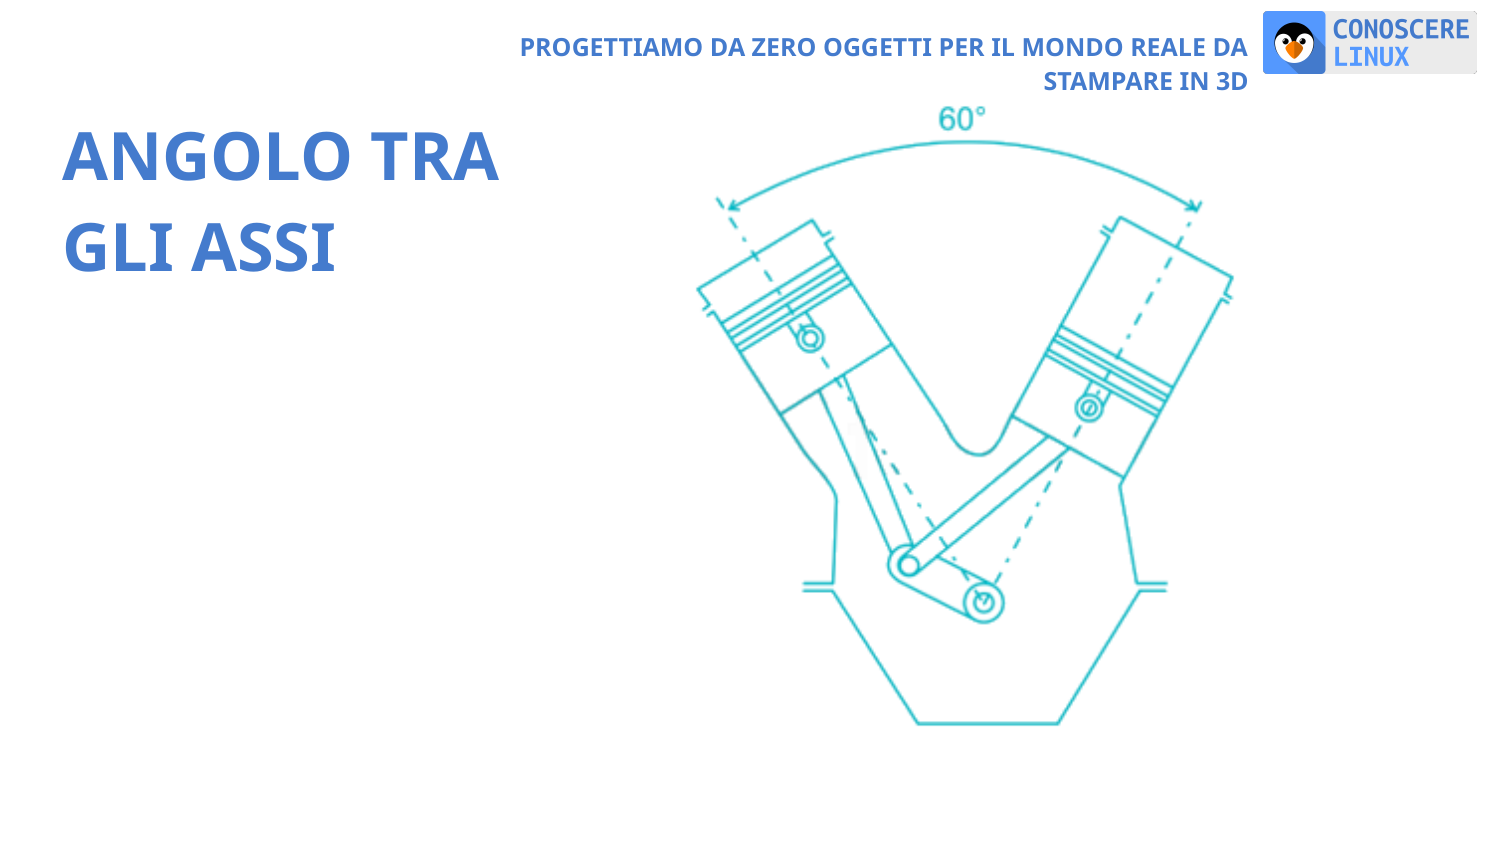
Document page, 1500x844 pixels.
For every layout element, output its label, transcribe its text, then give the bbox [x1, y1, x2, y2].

picture [1263, 11, 1477, 74]
text_box PROGETTIAMO DA ZERO OGGETTI PER IL MONDO REALE DA STAMPARE IN 3D [437, 21, 1264, 91]
text_box ANGOLO TRA GLI ASSI [47, 102, 603, 189]
picture [673, 95, 1252, 756]
